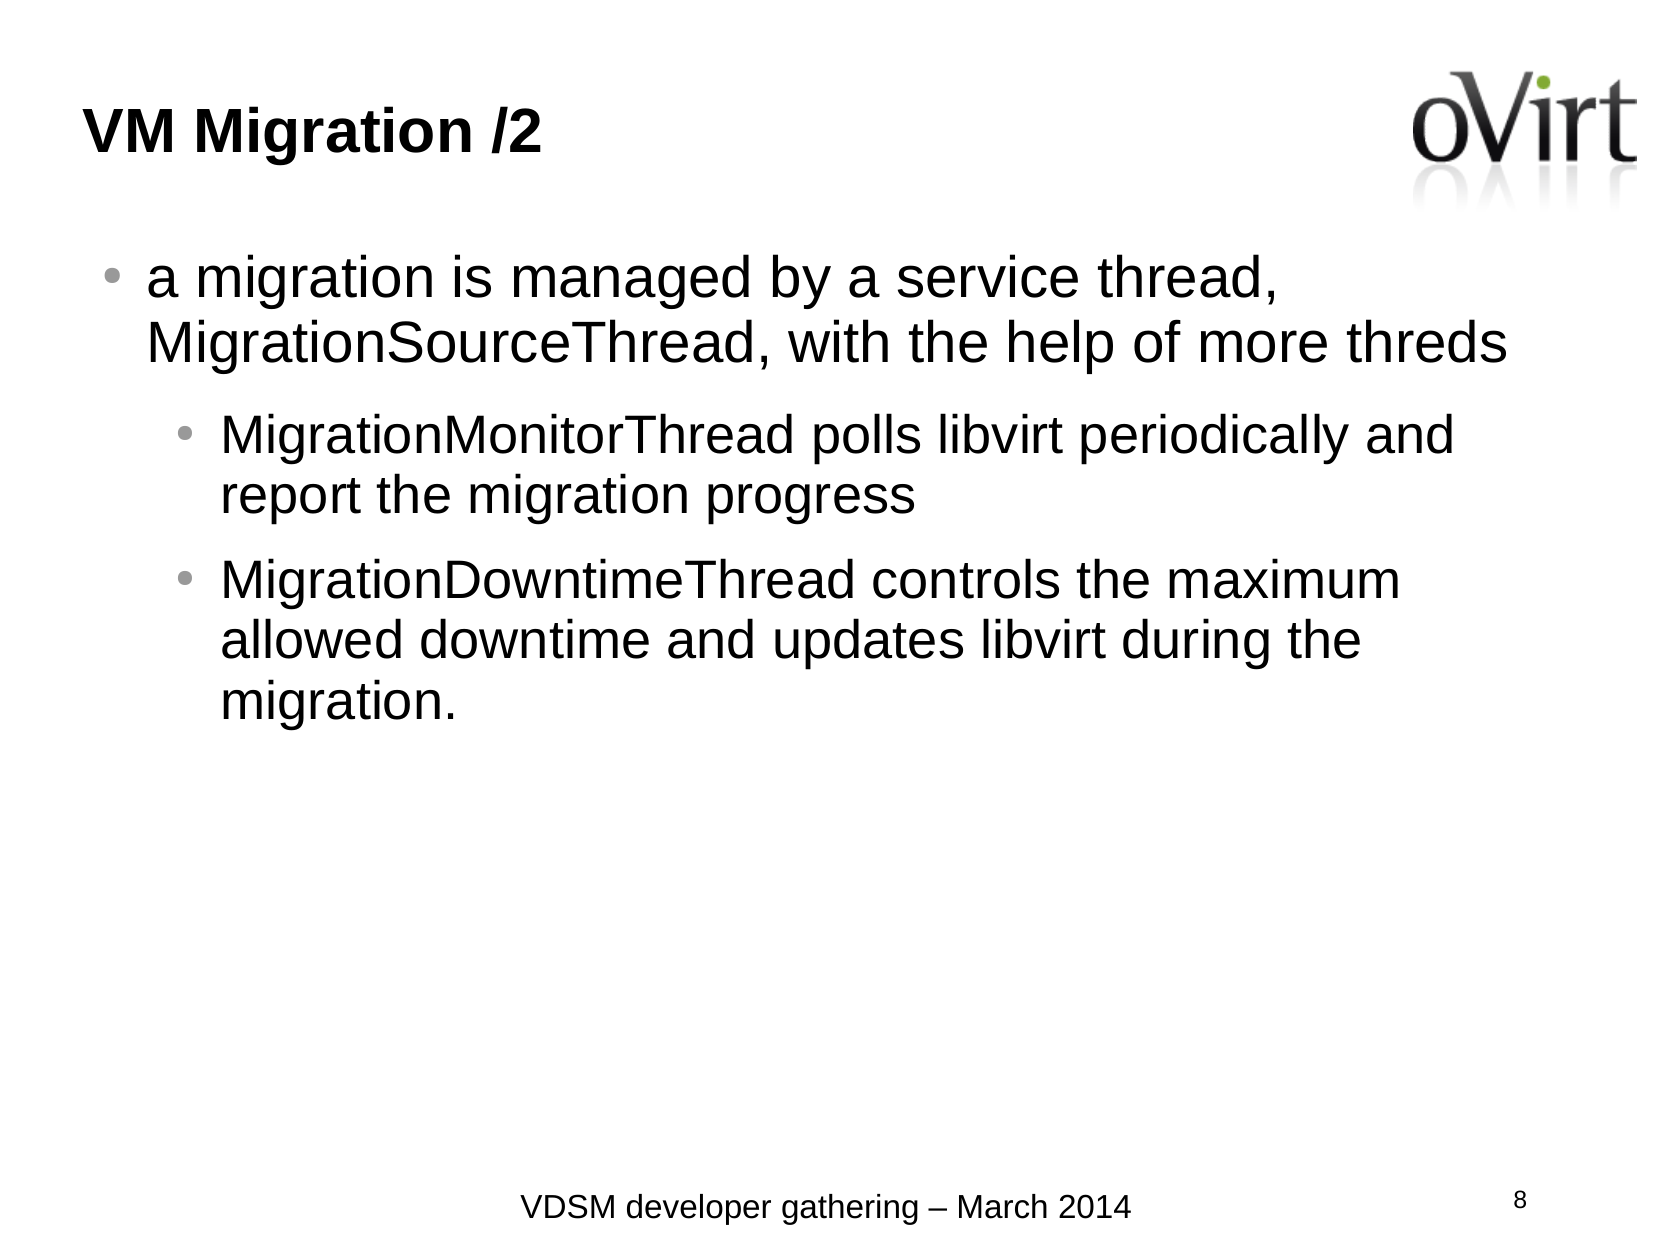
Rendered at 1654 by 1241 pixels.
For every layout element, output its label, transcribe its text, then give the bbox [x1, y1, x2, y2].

list a migration is managed by a service thread, MigrationSourceThread, with the help of more threds MigrationMonitorThread polls libvirt periodically and report the migration progress MigrationDowntimeThread controls the maximum allowed downtime and updates libvirt during the migration. [86, 244, 1576, 1039]
title VM Migration /2 [82, 37, 1303, 226]
picture [1413, 63, 1637, 212]
